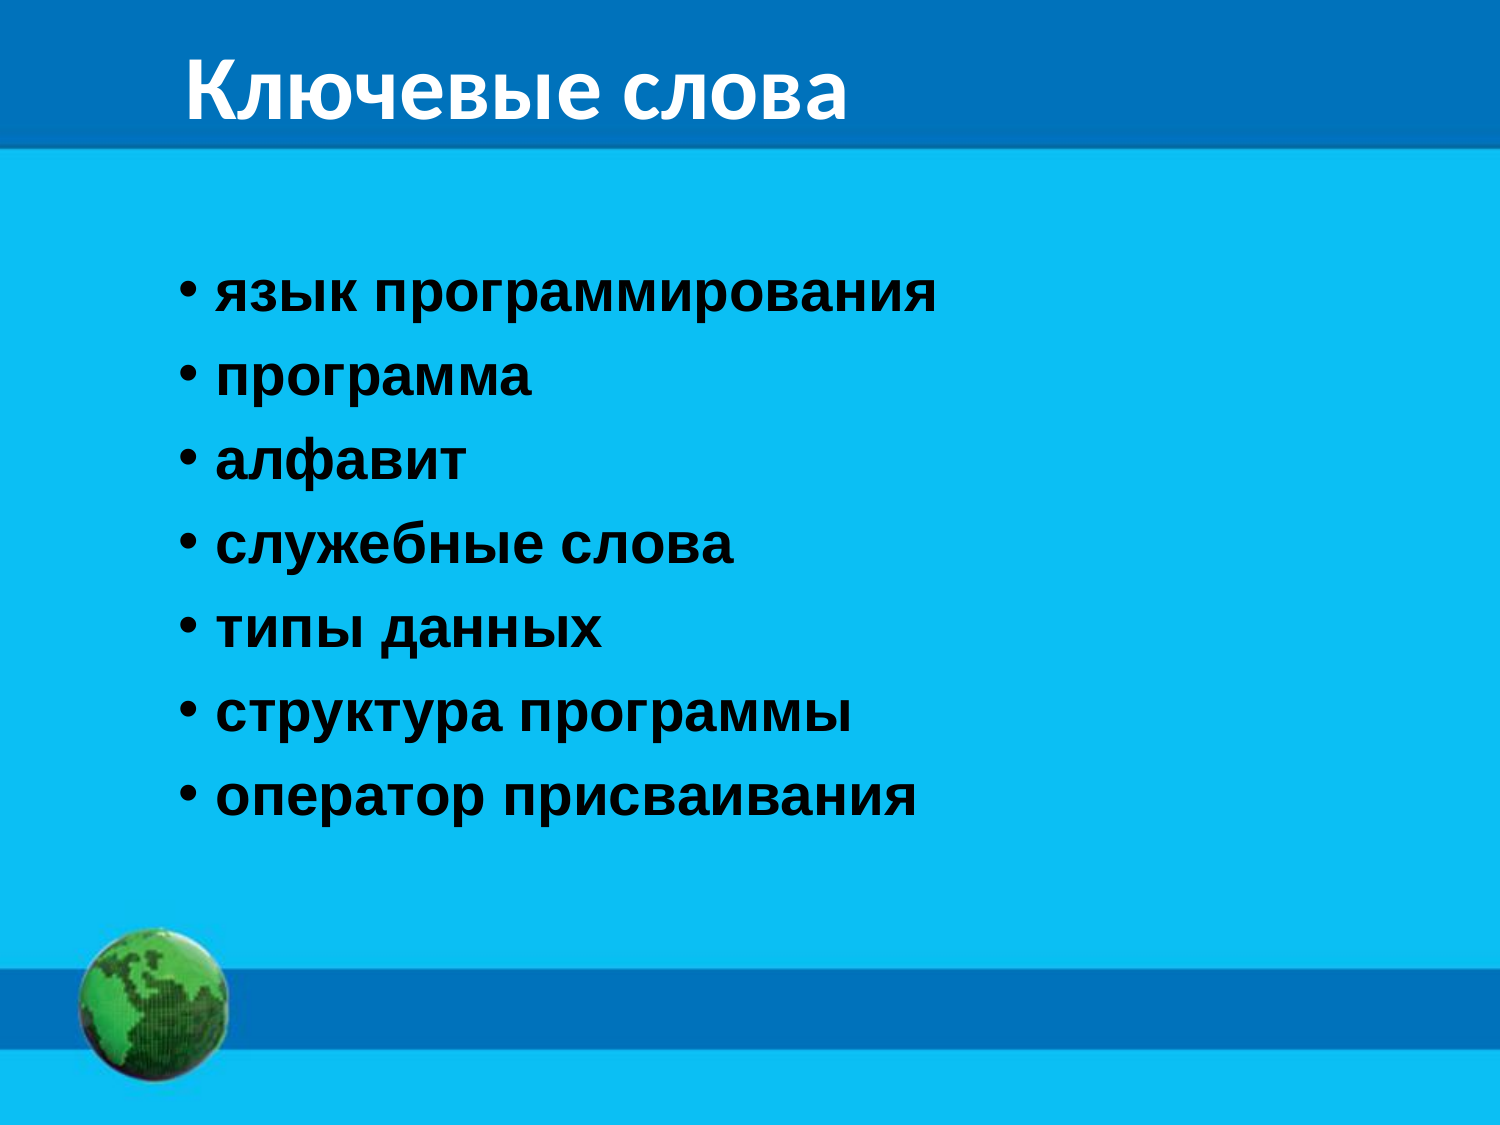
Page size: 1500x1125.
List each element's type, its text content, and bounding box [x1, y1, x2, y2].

text_box язык программирования программа алфавит служебные слова типы данных структура программы оператор присваивания [76, 231, 1449, 646]
picture [0, 0, 1500, 146]
text_box Ключевые слова [171, 30, 1425, 135]
picture [0, 926, 1500, 1086]
